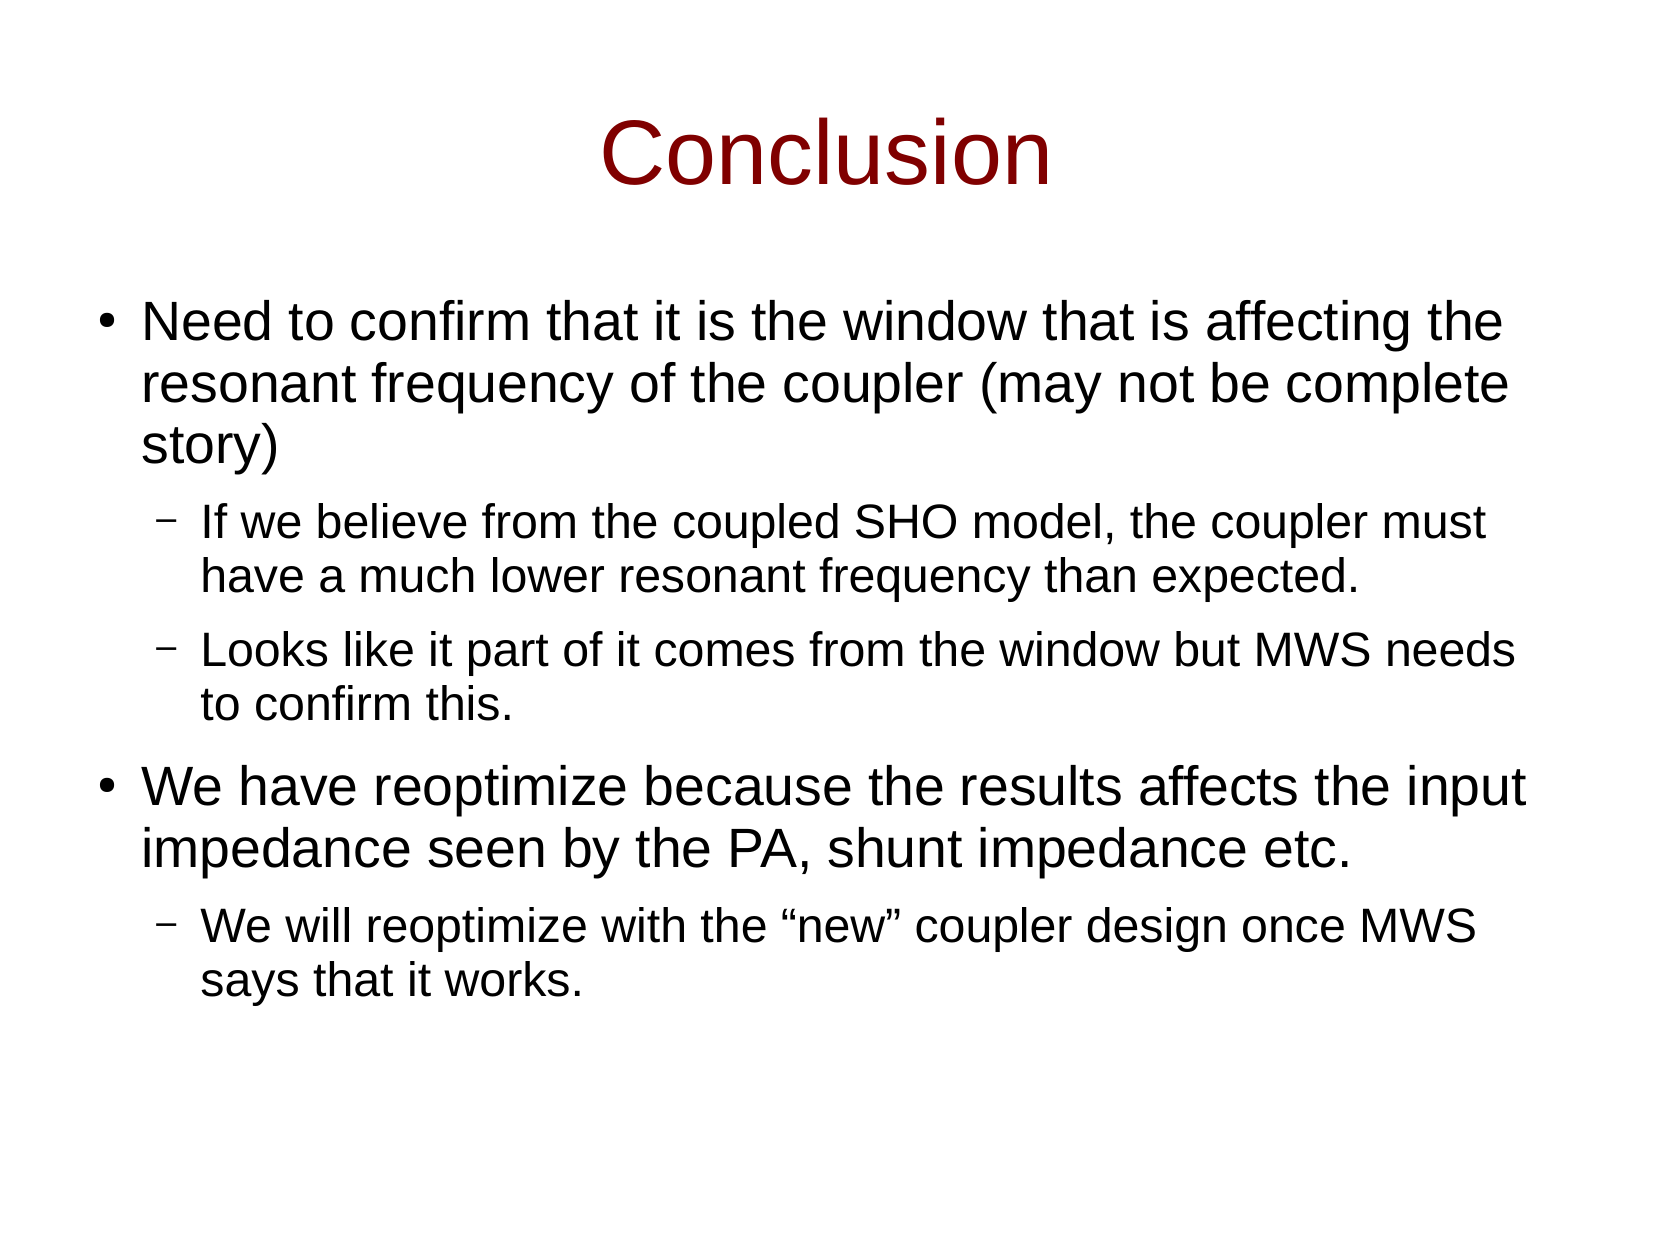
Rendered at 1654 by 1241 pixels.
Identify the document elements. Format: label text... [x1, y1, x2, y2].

list Need to confirm that it is the window that is affecting the resonant frequency of the coupler (may not be complete story) If we believe from the coupled SHO model, the coupler must have a much lower resonant frequency than expected. Looks like it part of it comes from the window but MWS needs to confirm this. We have reoptimize because the results affects the input impedance seen by the PA, shunt impedance etc. We will reoptimize with the “new” coupler design once MWS says that it works. [82, 290, 1571, 1010]
title Conclusion [82, 49, 1571, 257]
